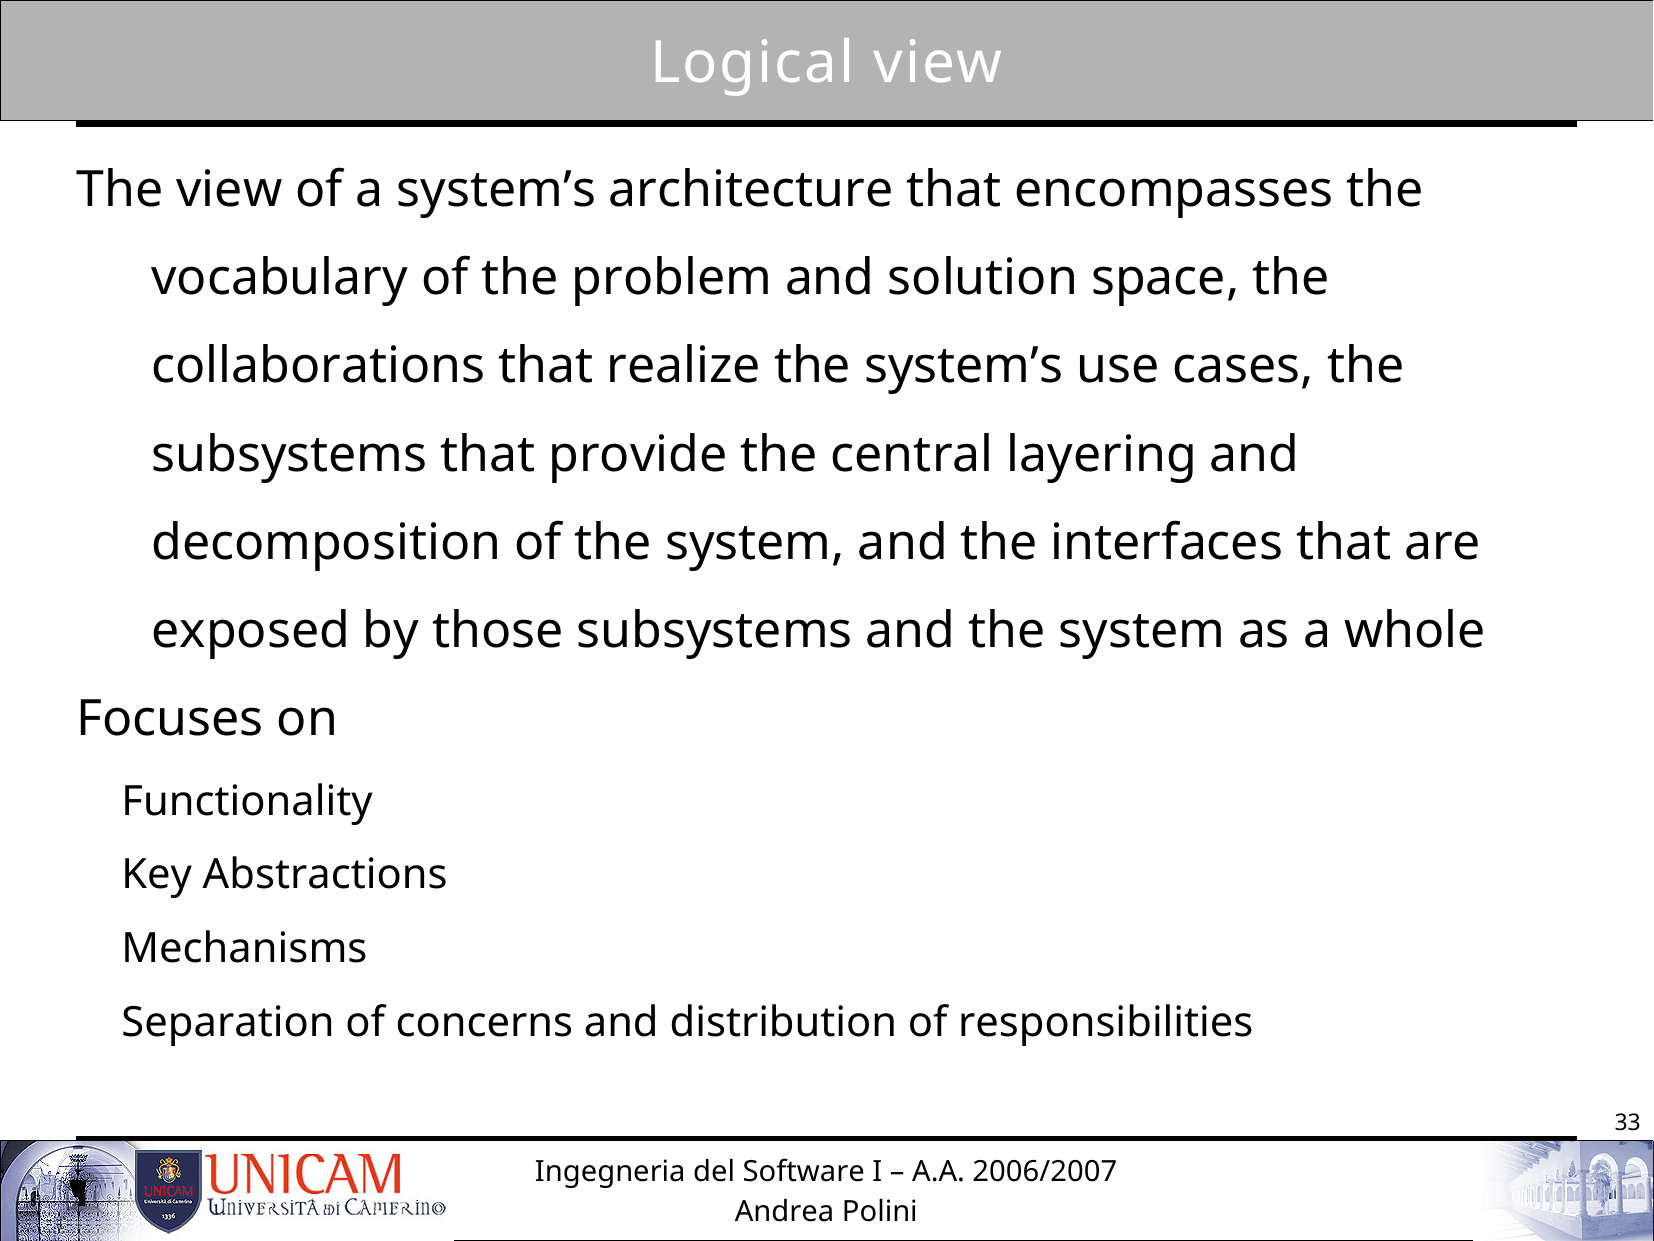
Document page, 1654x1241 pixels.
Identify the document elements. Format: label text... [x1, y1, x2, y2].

picture [0, 1141, 454, 1241]
title Logical view [0, 0, 1653, 121]
list The view of a system’s architecture that encompasses the vocabulary of the problem and solution space, the collaborations that realize the system’s use cases, the subsystems that provide the central layering and decomposition of the system, and the interfaces that are exposed by those subsystems and the system as a whole Focuses on Functionality Key Abstractions Mechanisms Separation of concerns and distribution of responsibilities [76, 152, 1577, 983]
picture [1473, 1141, 1654, 1241]
